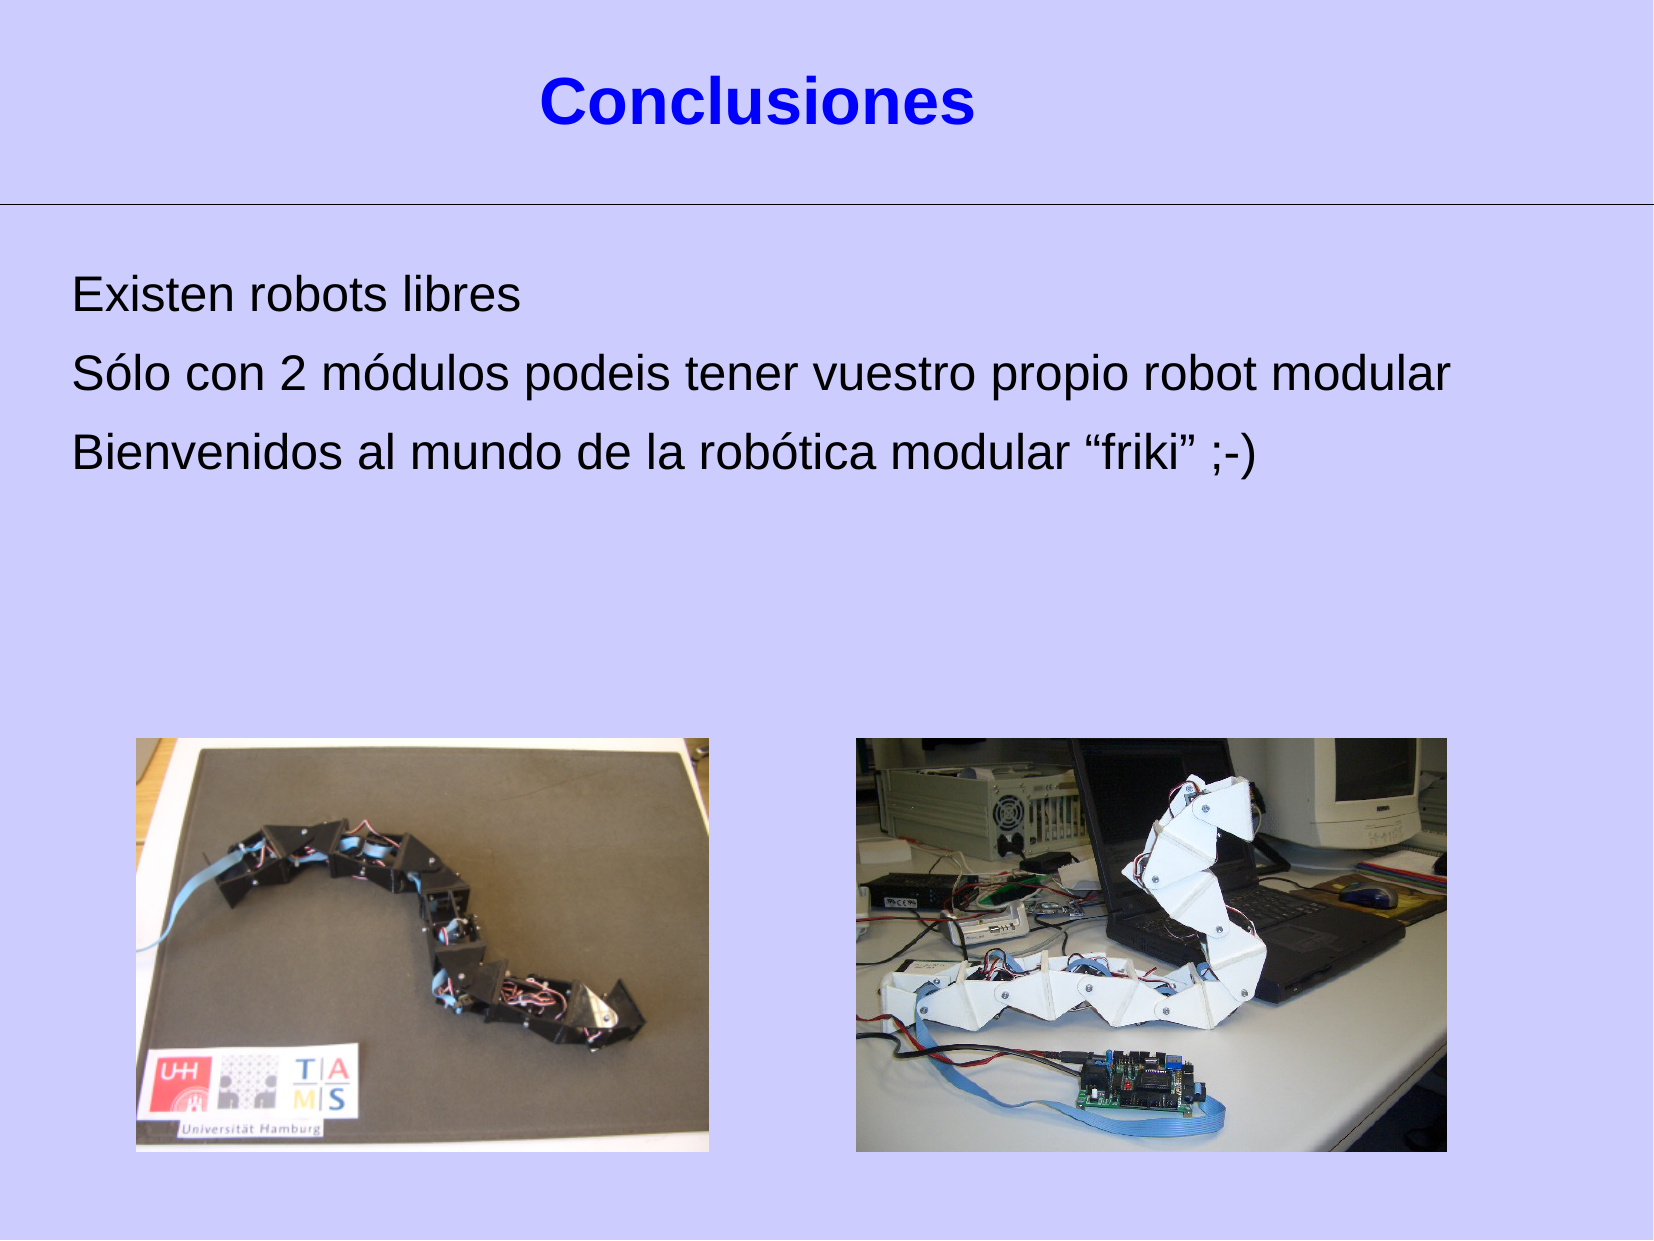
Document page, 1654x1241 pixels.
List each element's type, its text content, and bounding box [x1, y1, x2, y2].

picture [856, 738, 1447, 1152]
text_box Existen robots libres Sólo con 2 módulos podeis tener vuestro propio robot modular Bienvenidos al mundo de la robótica modular “friki” ;-) [57, 265, 1625, 481]
picture [136, 738, 709, 1152]
title Conclusiones [120, 0, 1396, 191]
